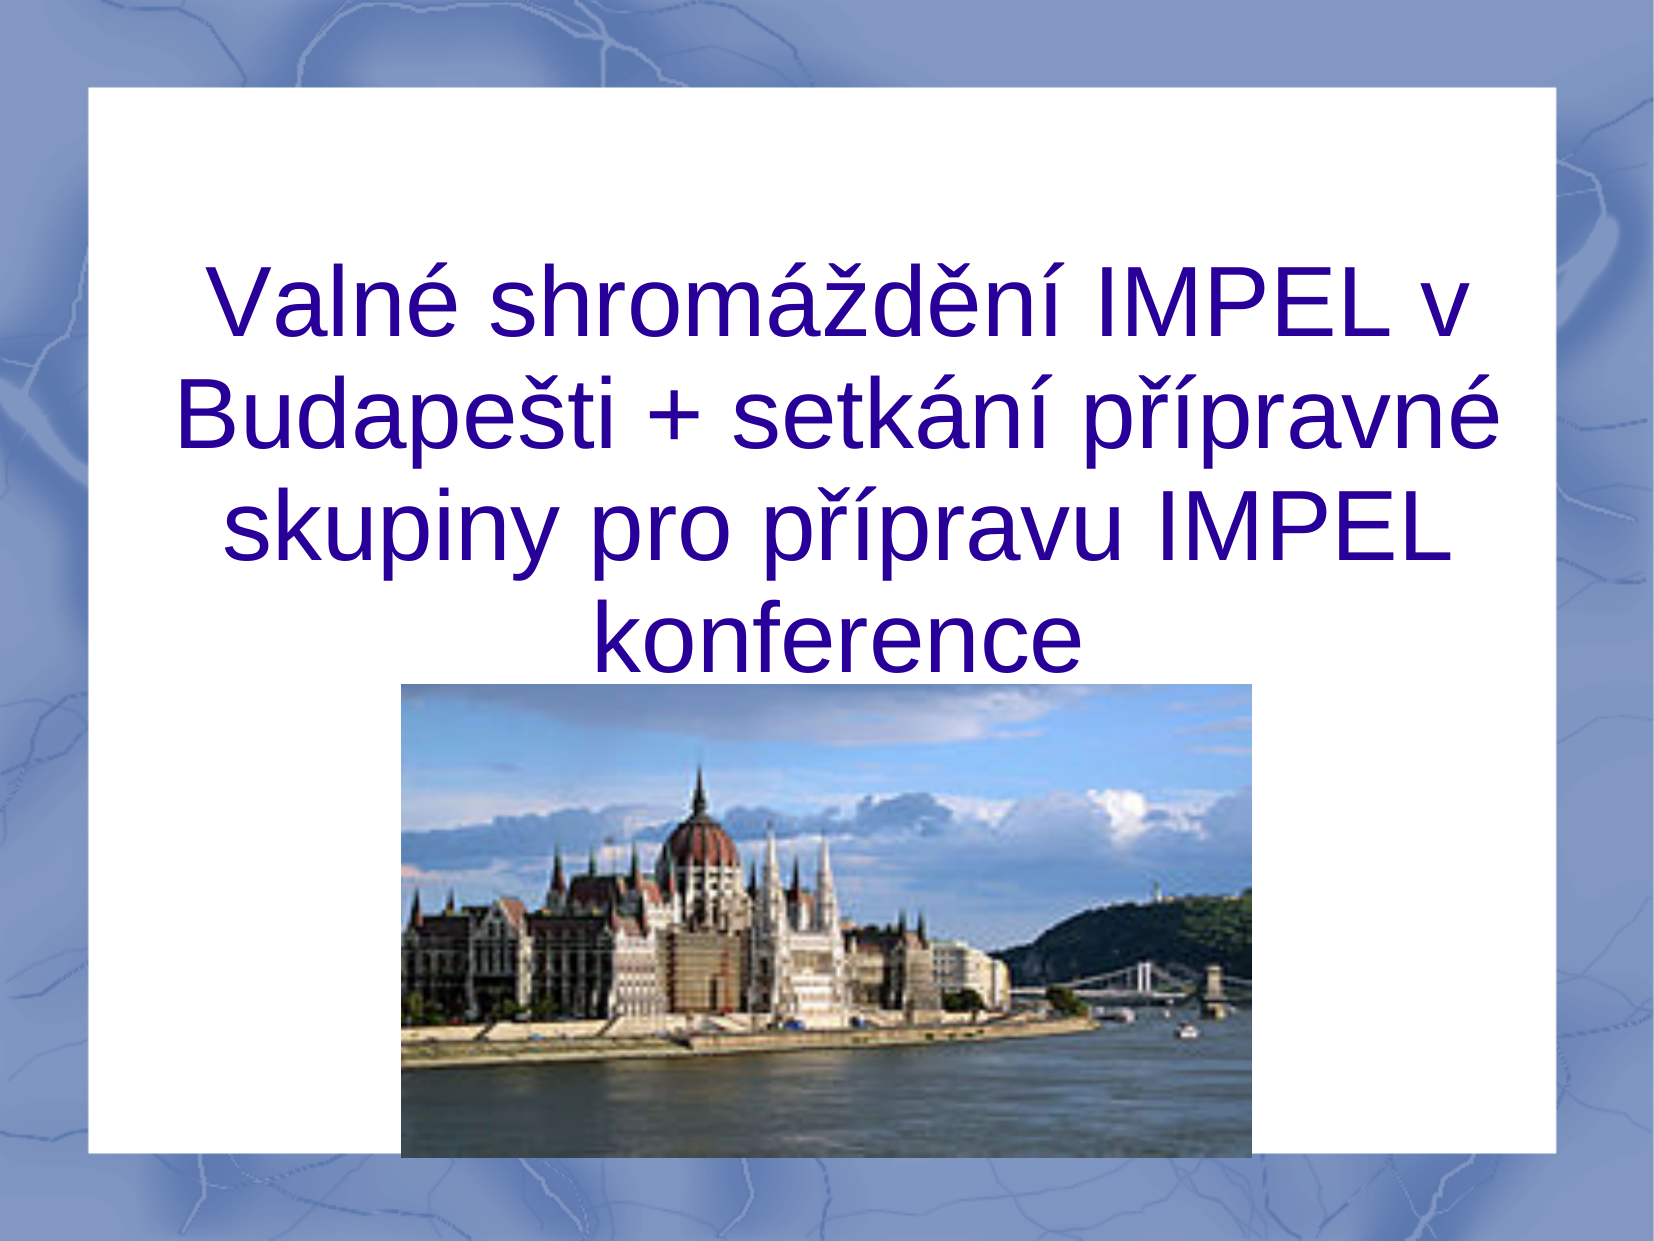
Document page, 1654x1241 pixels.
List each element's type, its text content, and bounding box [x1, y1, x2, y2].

subtitle [147, 325, 1506, 1145]
picture [0, 0, 1654, 1241]
title Valné shromáždění IMPEL v Budapešti + setkání přípravné skupiny pro přípravu IMPEL konference [129, 219, 1548, 721]
